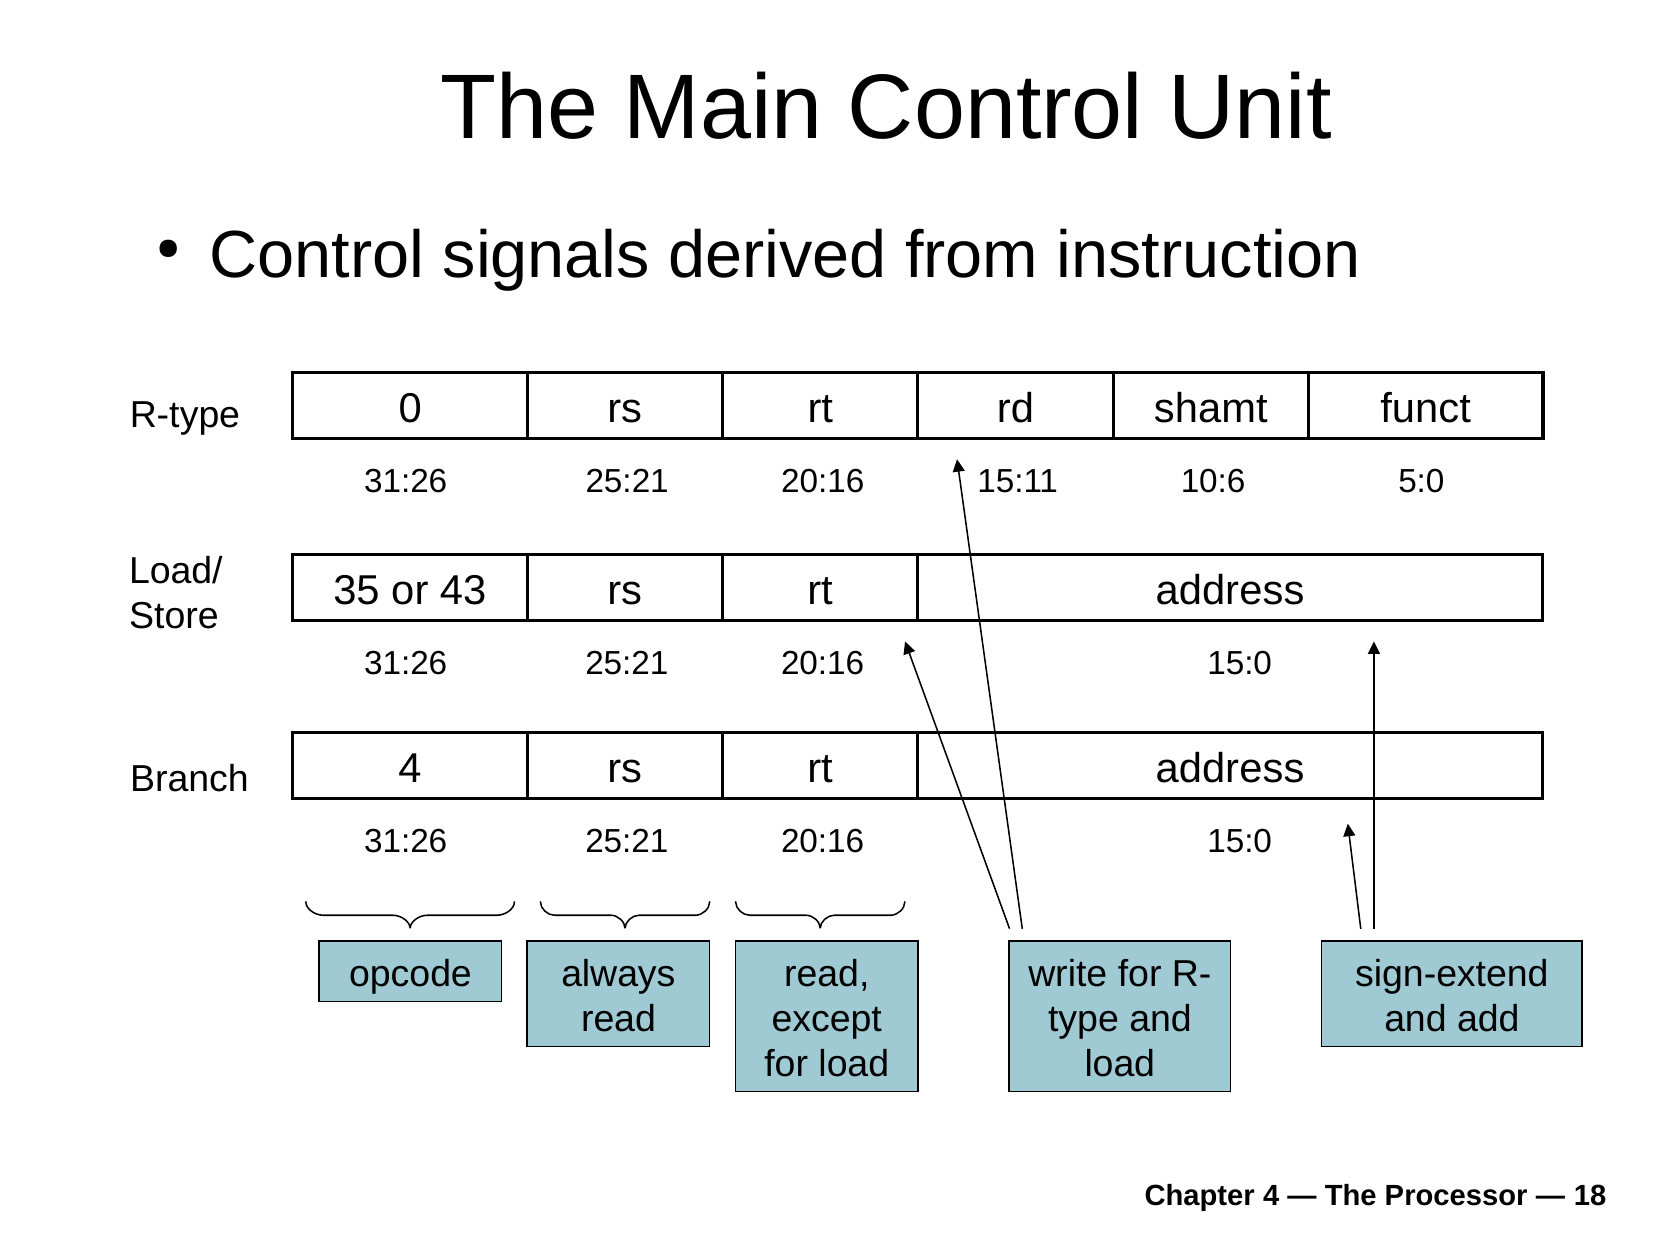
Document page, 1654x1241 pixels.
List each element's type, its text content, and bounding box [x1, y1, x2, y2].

text_box 15:0 [1192, 811, 1287, 868]
text_box 35 or 43 [292, 554, 527, 621]
text_box shamt [1113, 372, 1308, 439]
text_box rs [527, 554, 722, 621]
text_box address [917, 554, 978, 621]
text_box address [972, 554, 1543, 621]
text_box write for R-type and load [1009, 941, 1231, 1092]
text_box address [917, 732, 961, 799]
text_box rt [722, 732, 917, 799]
list Control signals derived from instruction [123, 203, 1620, 329]
text_box address [996, 732, 1373, 799]
text_box 31:26 [349, 451, 463, 507]
text_box funct [1308, 372, 1543, 439]
text_box 4 [292, 732, 527, 799]
text_box rs [527, 732, 722, 799]
text_box rd [917, 372, 1113, 439]
text_box Branch [115, 746, 264, 808]
text_box R-type [115, 382, 256, 443]
text_box 0 [292, 372, 527, 439]
text_box 31:26 [349, 811, 463, 868]
text_box address [1375, 732, 1543, 799]
text_box sign-extend and add [1321, 941, 1583, 1047]
title The Main Control Unit [123, 26, 1618, 165]
text_box always read [527, 941, 710, 1047]
text_box 20:16 [766, 811, 880, 868]
text_box rt [722, 372, 917, 439]
text_box 25:21 [570, 451, 684, 507]
text_box 20:16 [766, 451, 880, 507]
text_box 31:26 [349, 633, 463, 690]
text_box 25:21 [570, 633, 684, 690]
text_box Chapter 4 — The Processor — <number> [305, 1153, 1622, 1219]
text_box rs [527, 372, 722, 439]
text_box rt [722, 554, 917, 621]
text_box 15:11 [962, 451, 1074, 507]
text_box 25:21 [570, 811, 684, 868]
text_box Load/ Store [114, 538, 238, 644]
text_box 20:16 [766, 633, 880, 690]
text_box address [940, 732, 1003, 799]
text_box 10:6 [1166, 451, 1261, 507]
text_box read, except for load [735, 941, 919, 1092]
text_box 5:0 [1383, 451, 1460, 507]
text_box opcode [319, 941, 502, 1002]
text_box 15:0 [1192, 633, 1287, 690]
